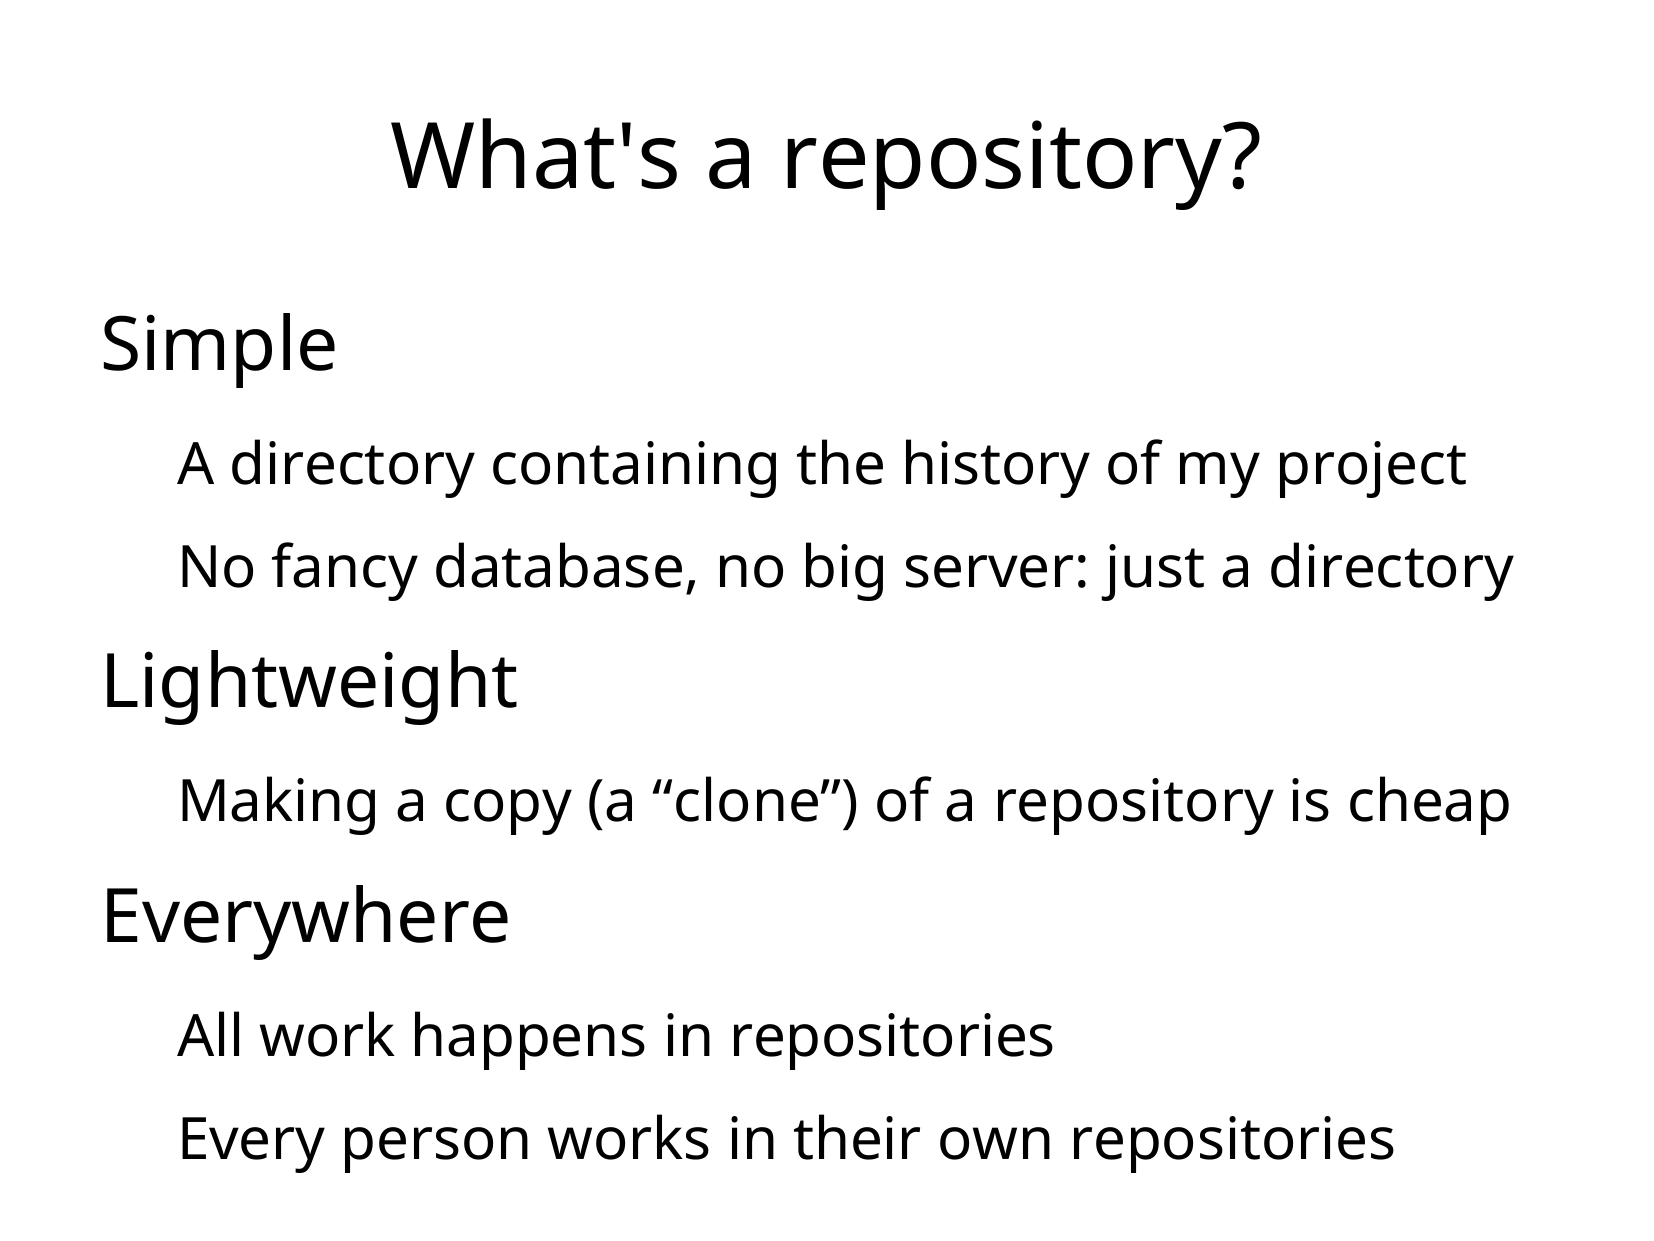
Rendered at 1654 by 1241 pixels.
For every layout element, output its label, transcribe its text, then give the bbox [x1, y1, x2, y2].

title What's a repository? [82, 49, 1571, 257]
list Simple A directory containing the history of my project No fancy database, no big server: just a directory Lightweight Making a copy (a “clone”) of a repository is cheap Everywhere All work happens in repositories Every person works in their own repositories [82, 290, 1571, 1109]
